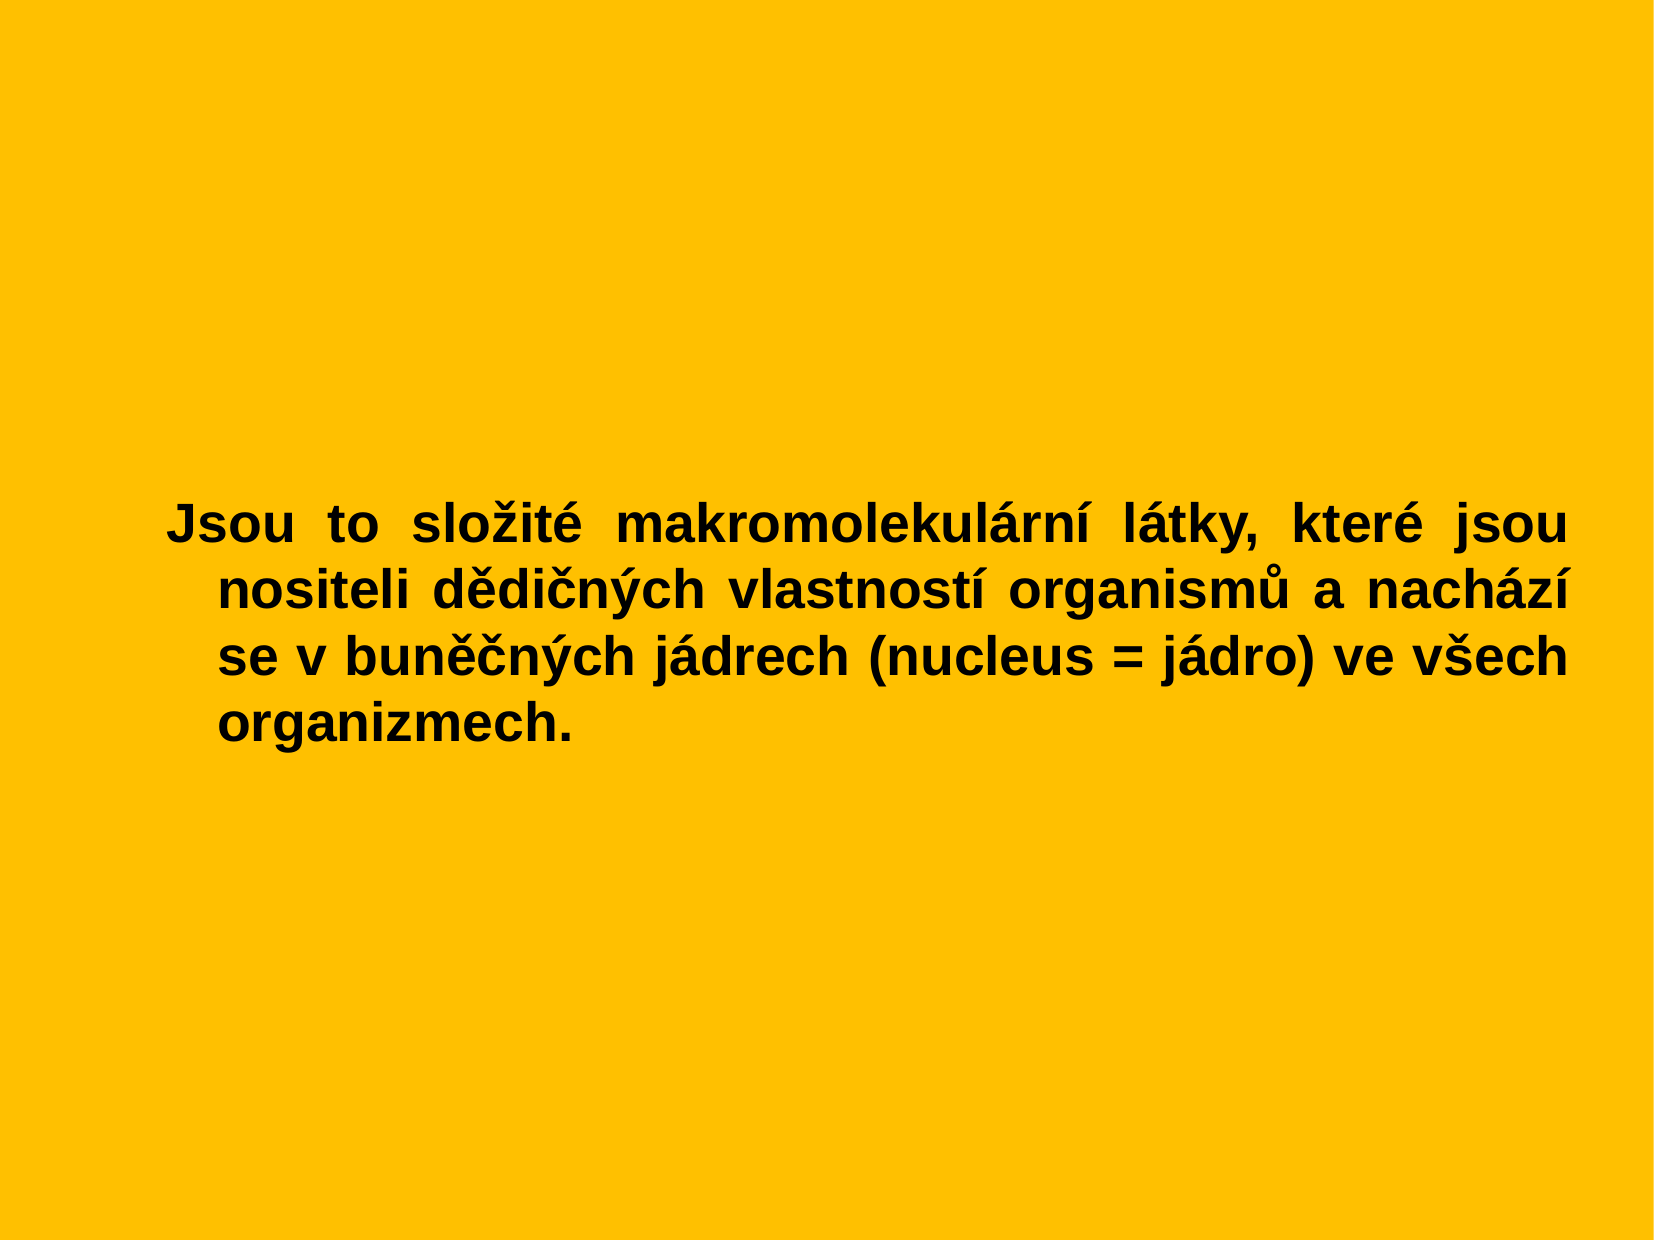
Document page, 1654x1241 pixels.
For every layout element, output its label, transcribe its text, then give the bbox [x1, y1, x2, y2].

list Jsou to složité makromolekulární látky, které jsou nositeli dědičných vlastností organismů a nachází se v buněčných jádrech (nucleus = jádro) ve všech organizmech. [82, 487, 1571, 754]
